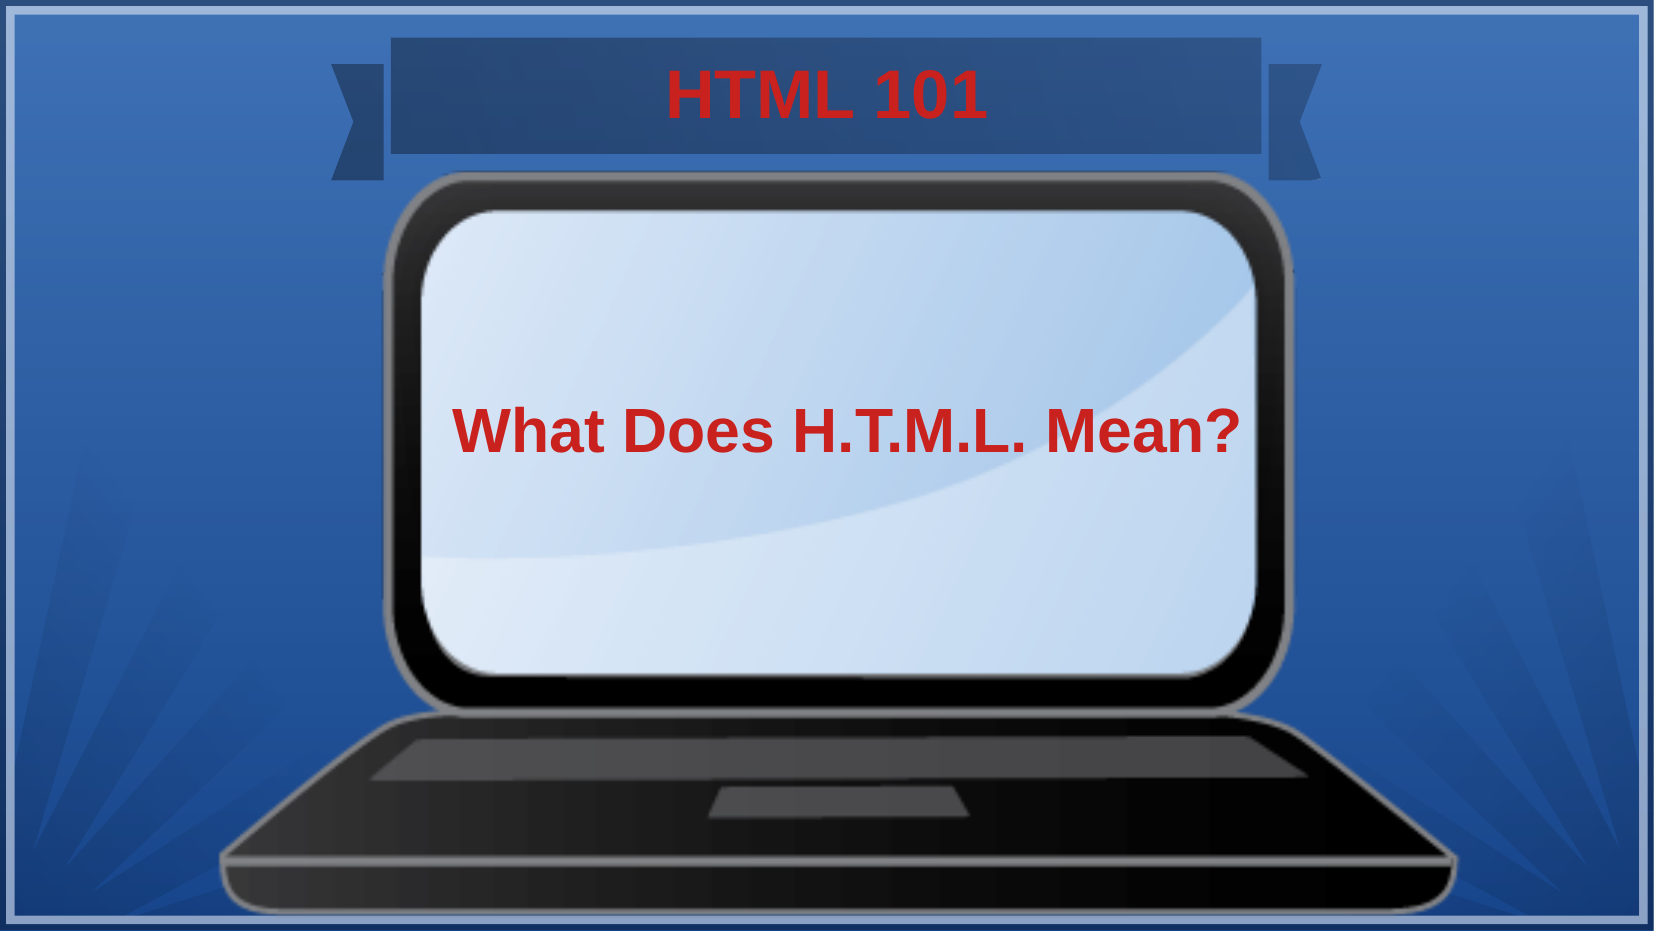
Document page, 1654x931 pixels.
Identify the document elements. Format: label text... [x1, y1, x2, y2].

picture [164, 119, 1514, 931]
title HTML 101 [389, 35, 1264, 154]
subtitle What Does H.T.M.L. Mean? [361, 361, 1335, 499]
